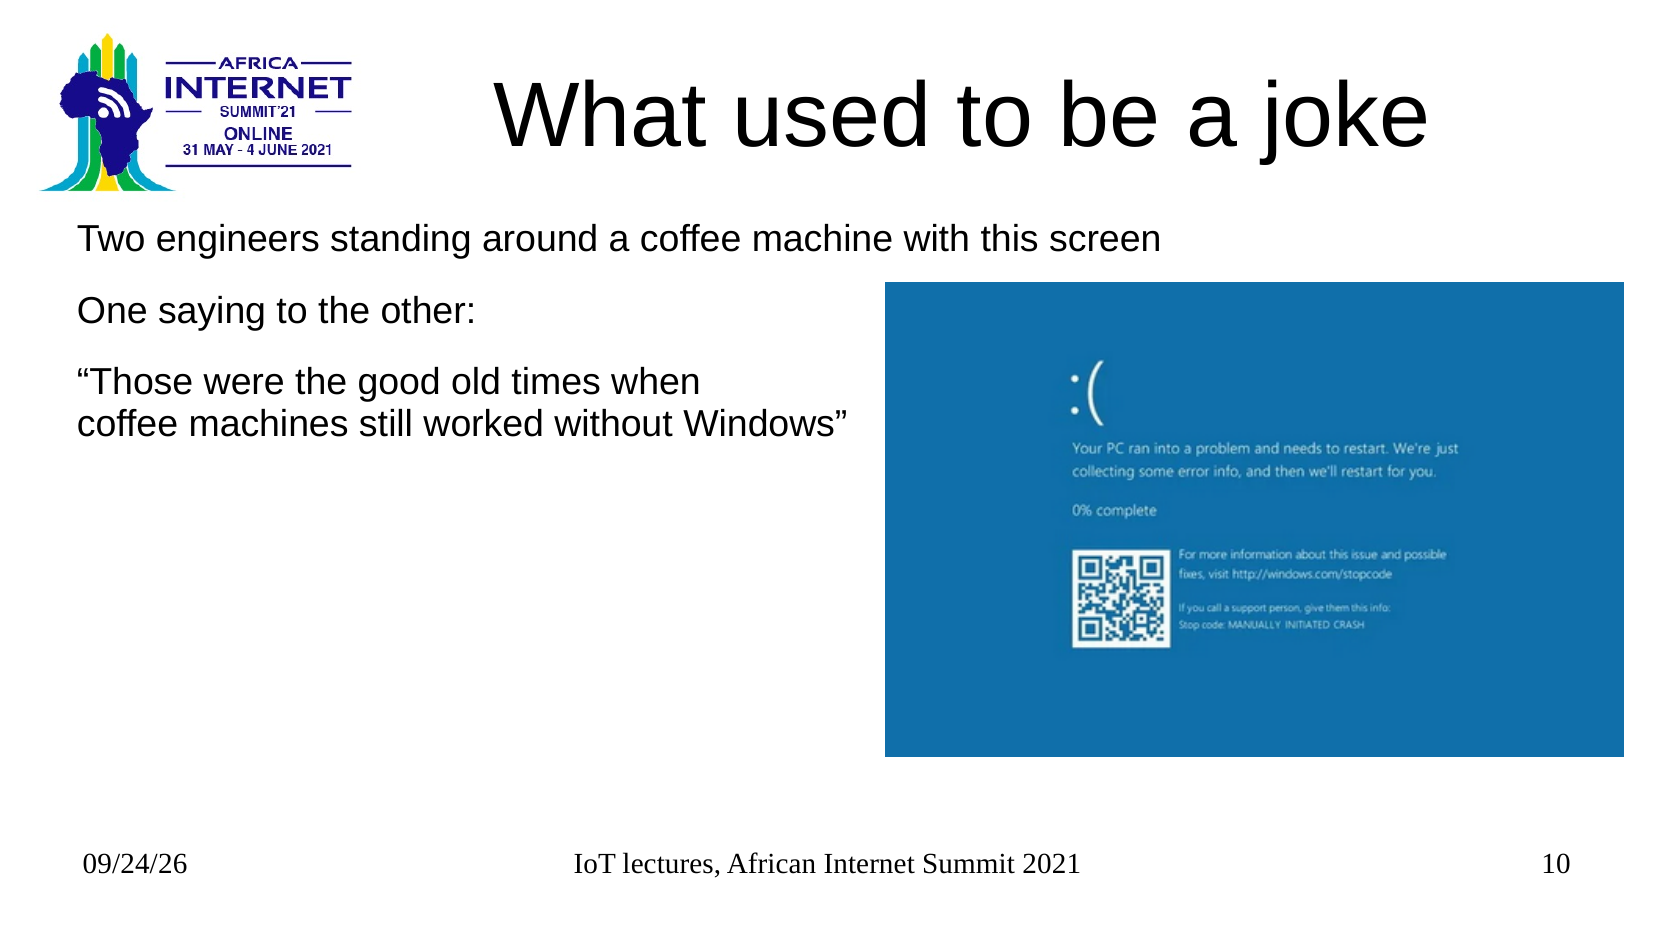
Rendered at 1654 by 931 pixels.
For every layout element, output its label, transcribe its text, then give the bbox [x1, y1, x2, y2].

picture [885, 282, 1624, 758]
list Two engineers standing around a coffee machine with this screen One saying to the other: “Those were the good old times when coffee machines still worked without Windows” [76, 217, 1565, 758]
picture [9, 11, 384, 207]
title What used to be a joke [354, 37, 1571, 193]
